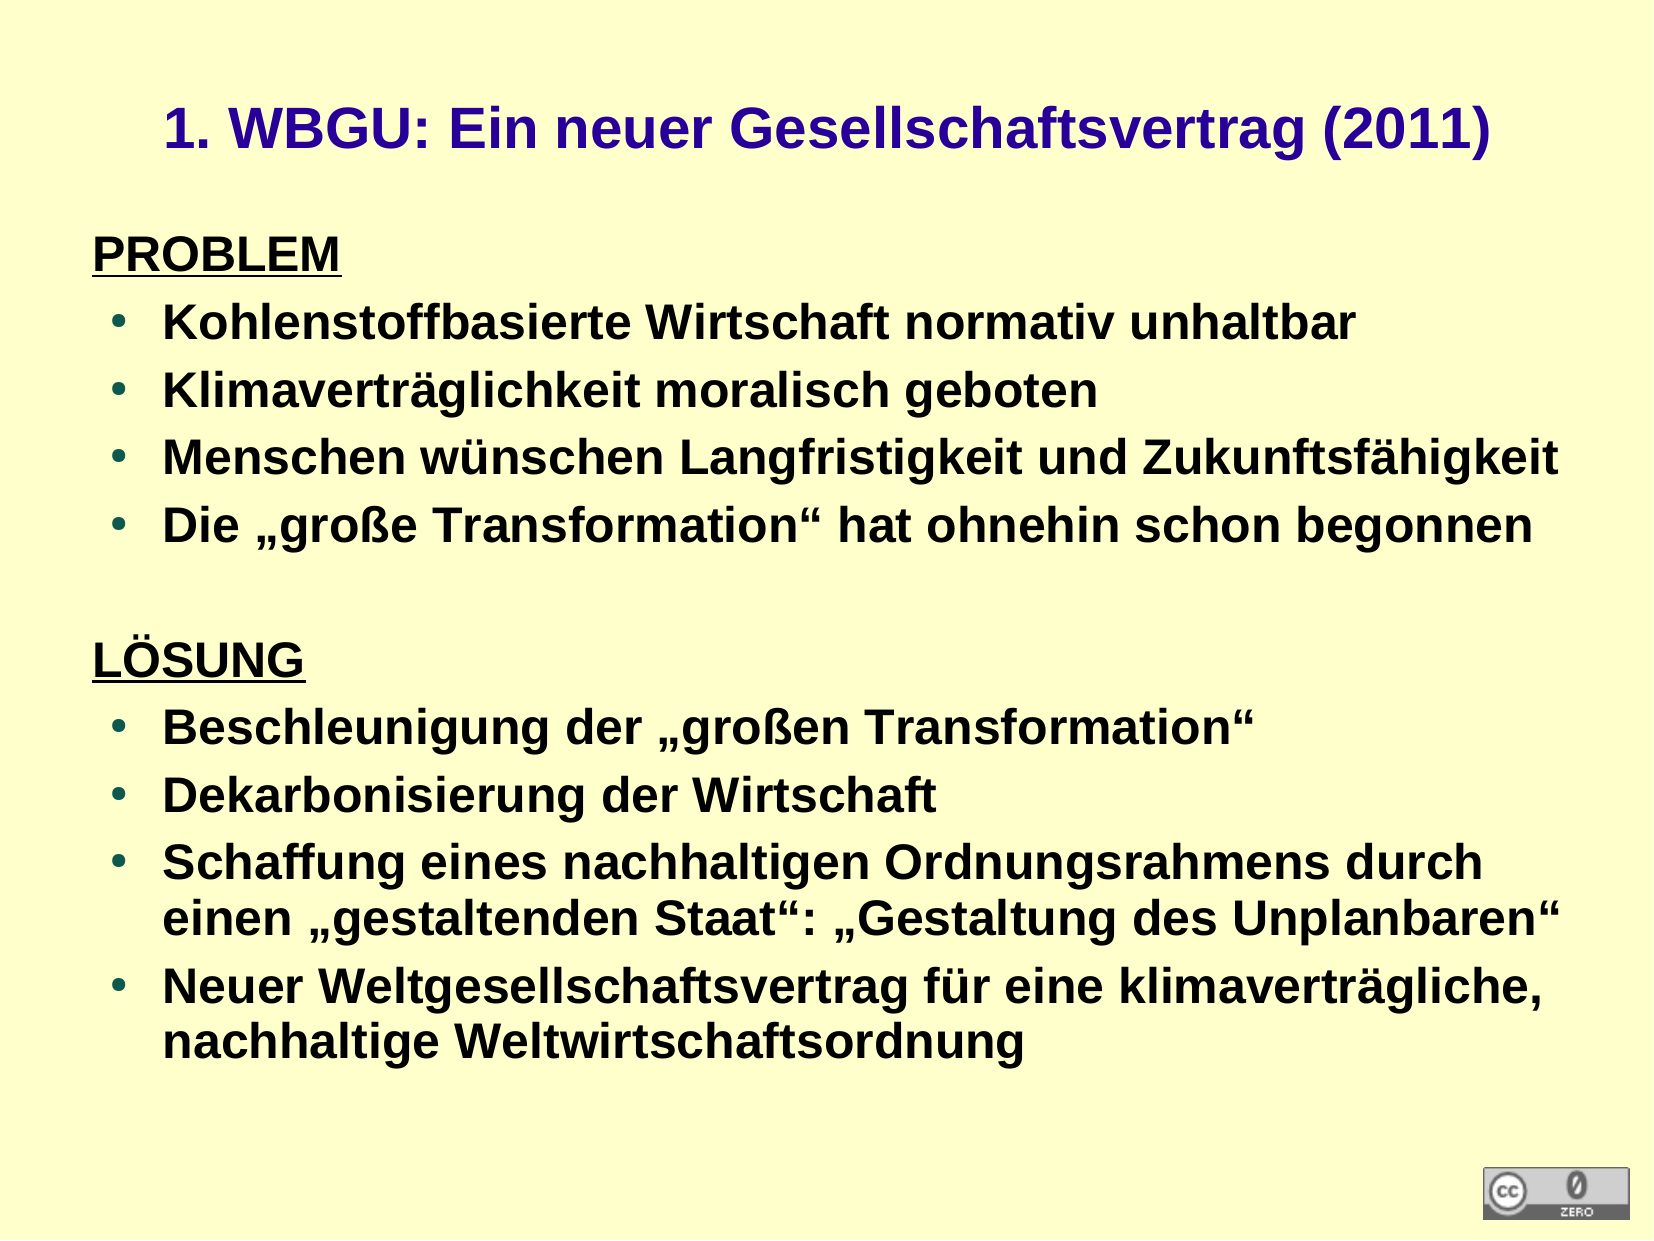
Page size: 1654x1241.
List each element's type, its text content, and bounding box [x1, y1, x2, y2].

list PROBLEM Kohlenstoffbasierte Wirtschaft normativ unhaltbar Klimaverträglichkeit moralisch geboten Menschen wünschen Langfristigkeit und Zukunftsfähigkeit Die „große Transformation“ hat ohnehin schon begonnen LÖSUNG Beschleunigung der „großen Transformation“ Dekarbonisierung der Wirtschaft Schaffung eines nachhaltigen Ordnungsrahmens durch einen „gestaltenden Staat“: „Gestaltung des Unplanbaren“ Neuer Weltgesellschaftsvertrag für eine klimaverträgliche, nachhaltige Weltwirtschaftsordnung [92, 226, 1565, 1077]
title 1. WBGU: Ein neuer Gesellschaftsvertrag (2011) [86, 49, 1571, 207]
picture [1483, 1167, 1630, 1220]
